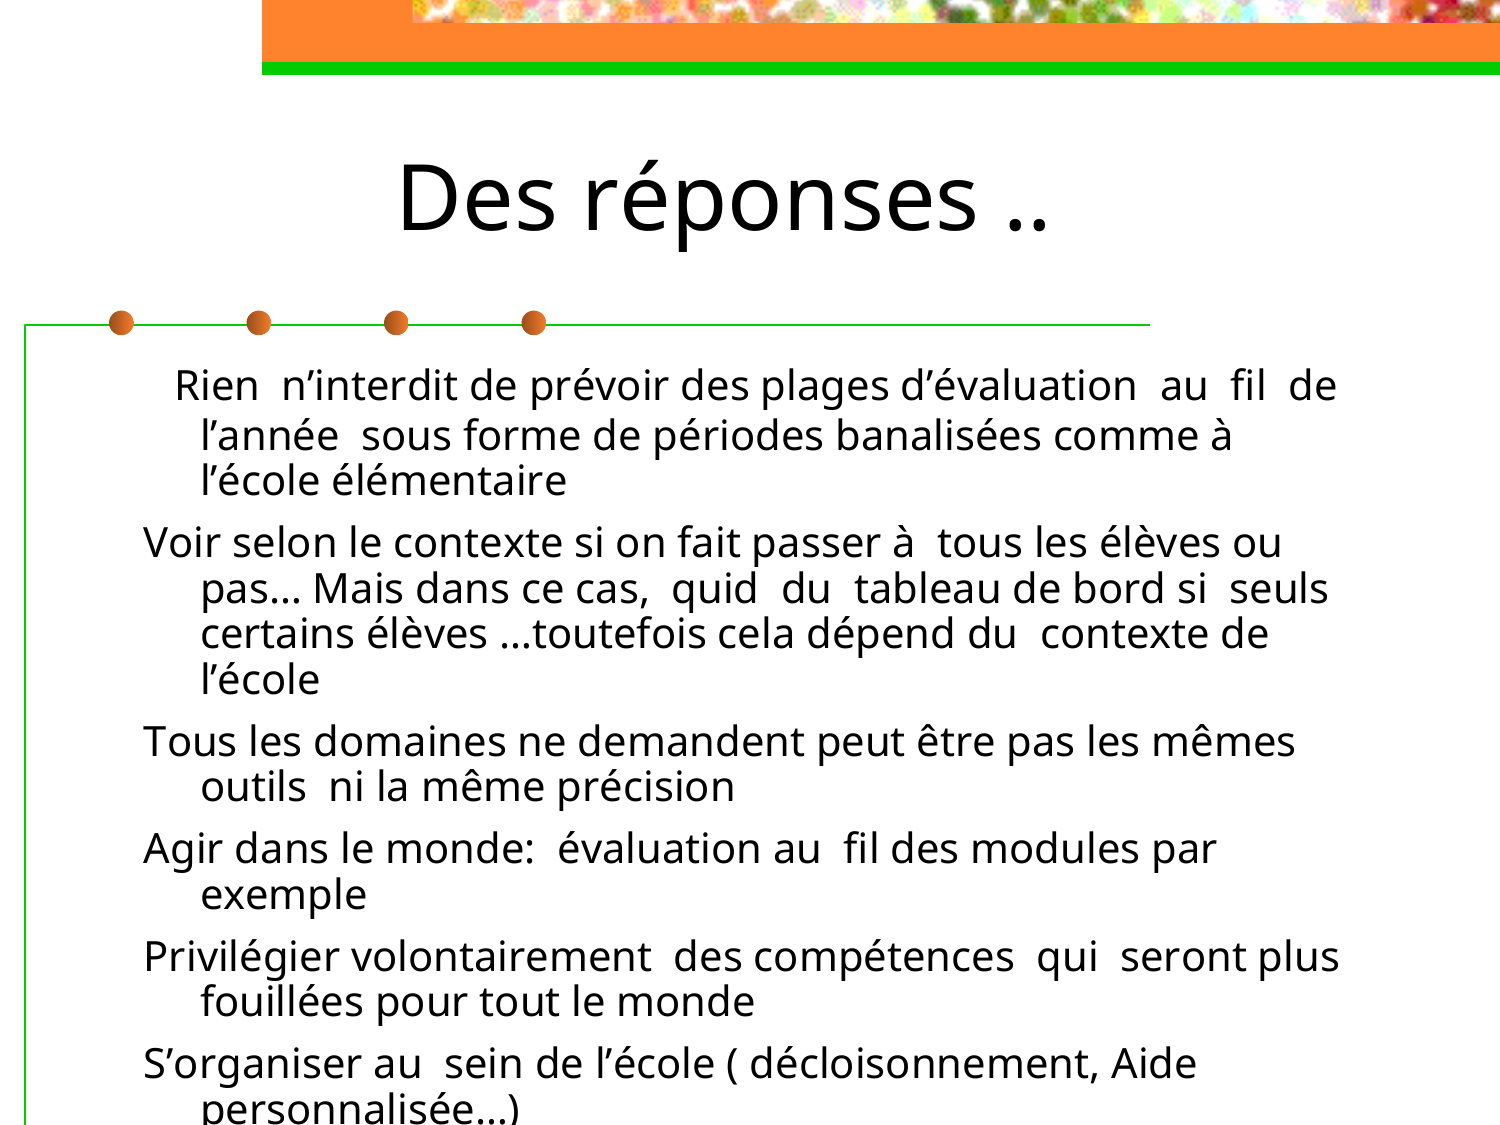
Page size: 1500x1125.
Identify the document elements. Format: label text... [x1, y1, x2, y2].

title Des réponses .. [87, 76, 1362, 312]
picture [412, 0, 1500, 23]
list Rien n’interdit de prévoir des plages d’évaluation au fil de l’année sous forme de périodes banalisées comme à l’école élémentaire Voir selon le contexte si on fait passer à tous les élèves ou pas… Mais dans ce cas, quid du tableau de bord si seuls certains élèves …toutefois cela dépend du contexte de l’école Tous les domaines ne demandent peut être pas les mêmes outils ni la même précision Agir dans le monde: évaluation au fil des modules par exemple Privilégier volontairement des compétences qui seront plus fouillées pour tout le monde S’organiser au sein de l’école ( décloisonnement, Aide personnalisée…) [87, 350, 1362, 1045]
